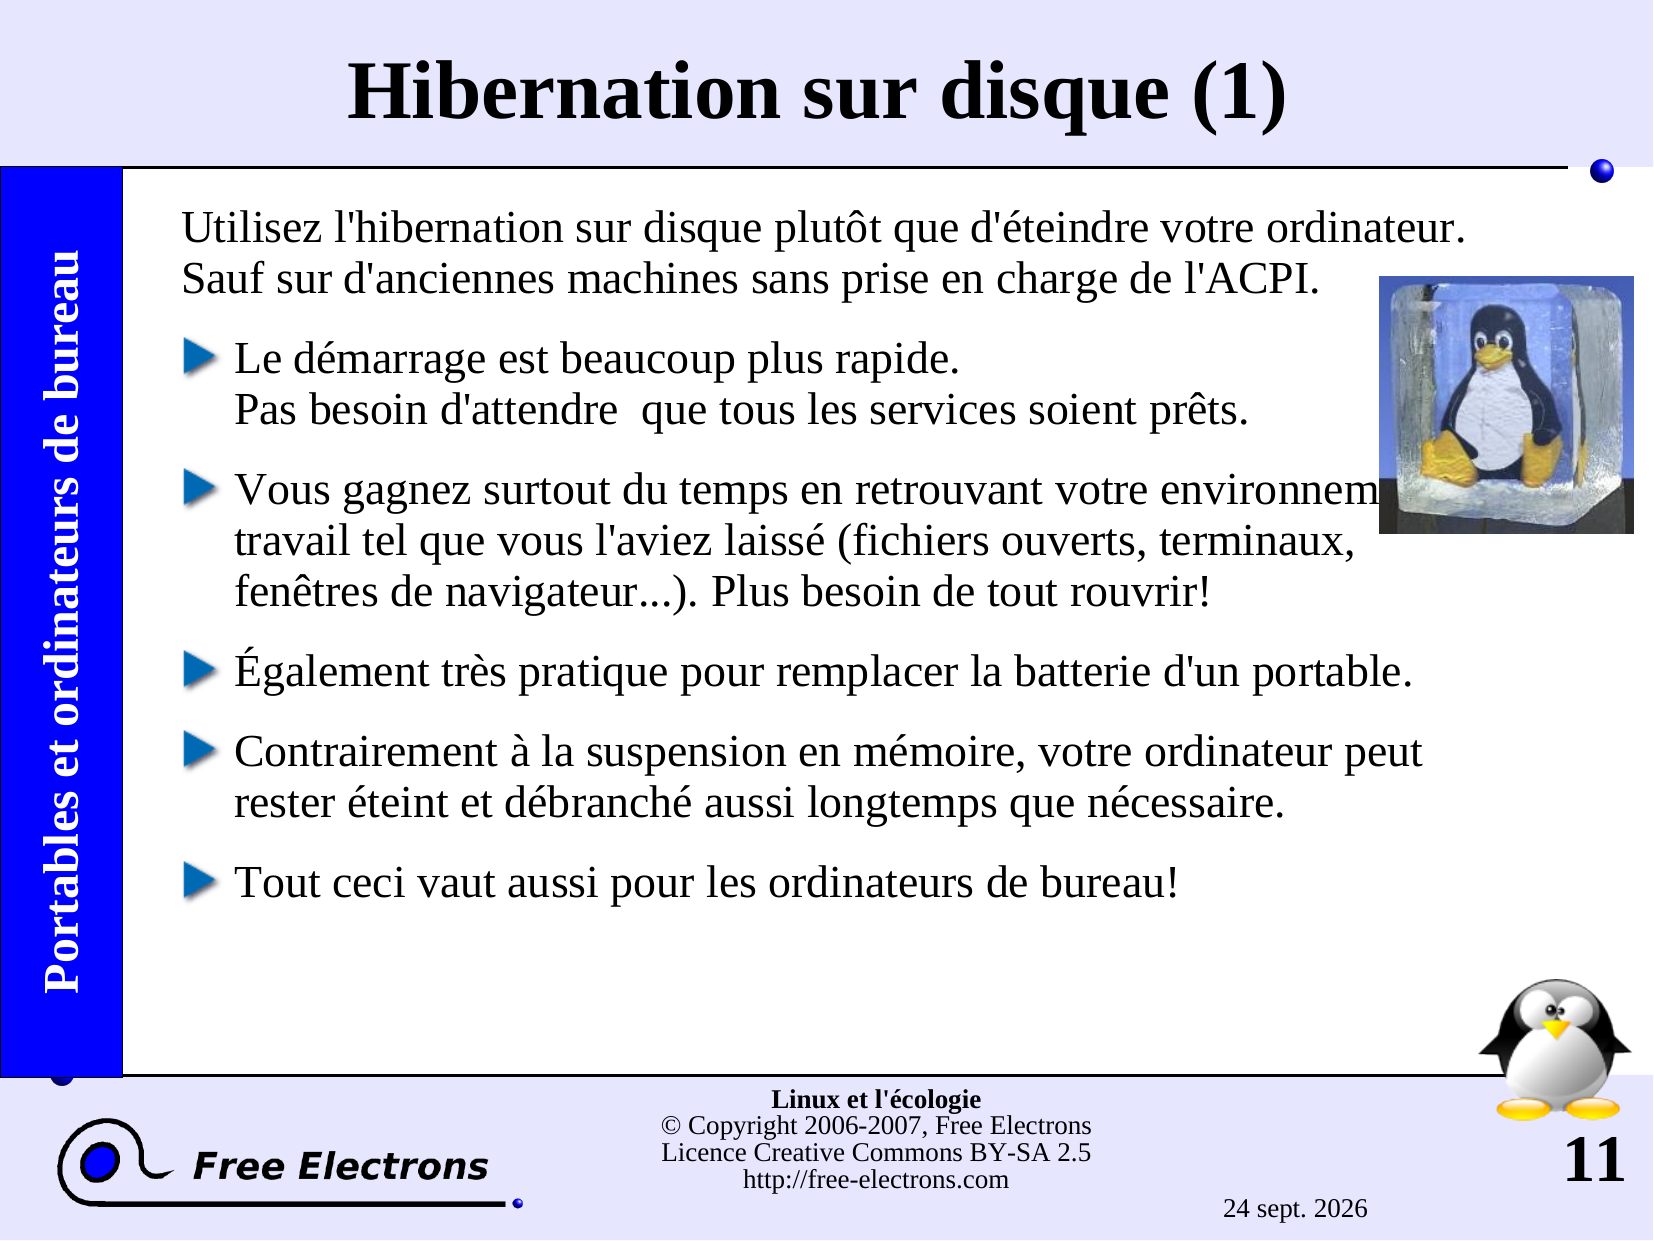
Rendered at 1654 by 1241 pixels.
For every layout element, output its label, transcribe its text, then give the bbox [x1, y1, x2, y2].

picture [1379, 276, 1634, 534]
list Utilisez l'hibernation sur disque plutôt que d'éteindre votre ordinateur. Sauf sur d'anciennes machines sans prise en charge de l'ACPI. Le démarrage est beaucoup plus rapide. Pas besoin d'attendre que tous les services soient prêts. Vous gagnez surtout du temps en retrouvant votre environnement de travail tel que vous l'aviez laissé (fichiers ouverts, terminaux, fenêtres de navigateur...). Plus besoin de tout rouvrir! Également très pratique pour remplacer la batterie d'un portable. Contrairement à la suspension en mémoire, votre ordinateur peut rester éteint et débranché aussi longtemps que nécessaire. Tout ceci vaut aussi pour les ordinateurs de bureau! [163, 202, 1508, 1052]
title Hibernation sur disque (1) [33, 29, 1604, 153]
picture [1476, 979, 1634, 1121]
picture [50, 1107, 527, 1216]
text_box Portables et ordinateurs de bureau [0, 166, 123, 1078]
